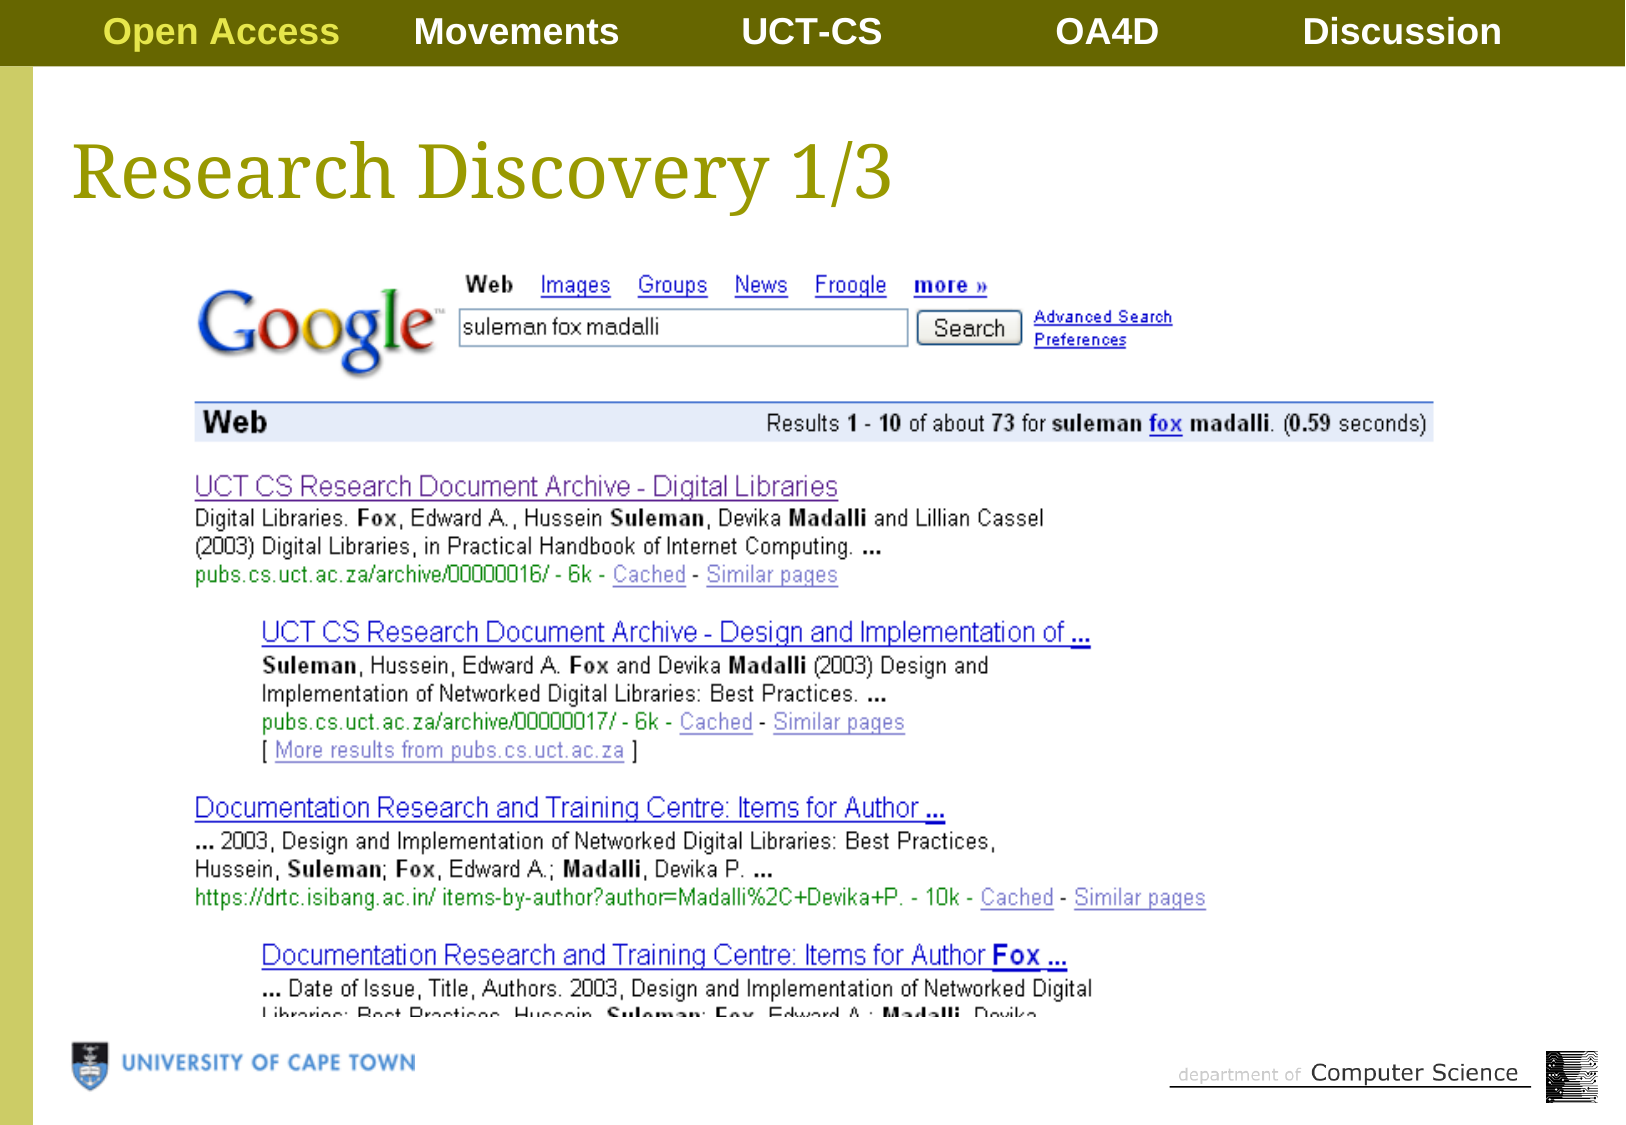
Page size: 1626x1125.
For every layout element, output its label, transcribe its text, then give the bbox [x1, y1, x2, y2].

text_box Open Access Movements UCT-CS OA4D Discussion [29, 0, 1595, 60]
title Research Discovery 1/3 [56, 86, 1543, 229]
picture [186, 267, 1441, 1017]
picture [1546, 1051, 1598, 1103]
picture [1169, 1043, 1532, 1091]
picture [61, 1024, 415, 1103]
